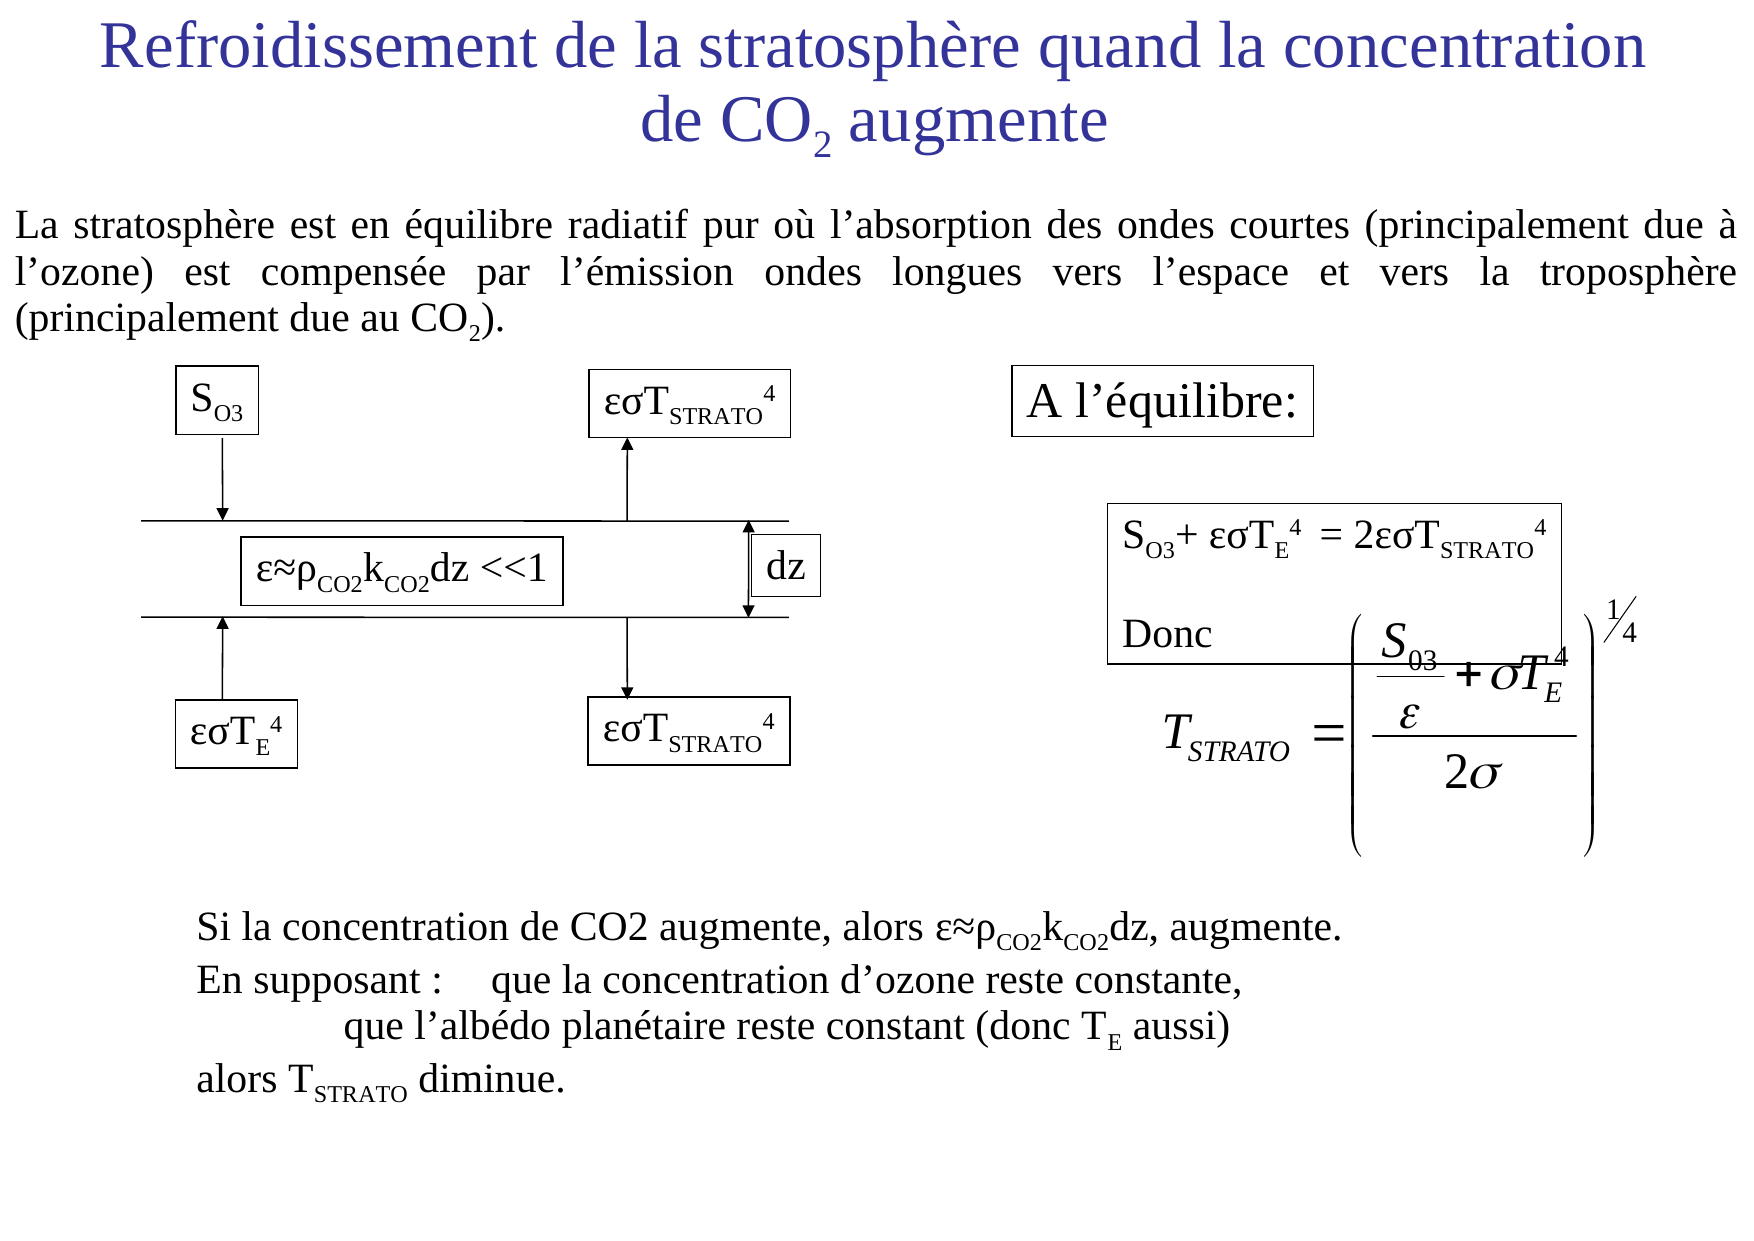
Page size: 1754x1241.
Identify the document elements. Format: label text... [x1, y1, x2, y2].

text_box εσTSTRATO4 [588, 696, 790, 766]
text_box εσTSTRATO4 [588, 369, 791, 438]
text_box A l’équilibre: [1012, 365, 1314, 437]
text_box Si la concentration de CO2 augmente, alors ε≈ρCO2kCO2dz, augmente. En supposant : que la concentration d’ozone reste constante, que l’albédo planétaire reste constant (donc TE aussi) alors TSTRATO diminue. [181, 895, 1358, 1116]
text_box SO3 [175, 366, 259, 435]
title Refroidissement de la stratosphère quand la concentration de CO2 augmente [75, 0, 1674, 193]
text_box SO3+ εσTE4 = 2εσTSTRATO4 Donc [1107, 503, 1562, 665]
text_box La stratosphère est en équilibre radiatif pur où l’absorption des ondes courtes (principalement due à l’ozone) est compensée par l’émission ondes longues vers l’espace et vers la troposphère (principalement due au CO2). [0, 193, 1754, 355]
text_box dz [751, 534, 821, 597]
text_box ε≈ρCO2kCO2dz <<1 [241, 536, 564, 606]
chart [1157, 586, 1647, 869]
text_box εσTE4 [175, 699, 298, 769]
